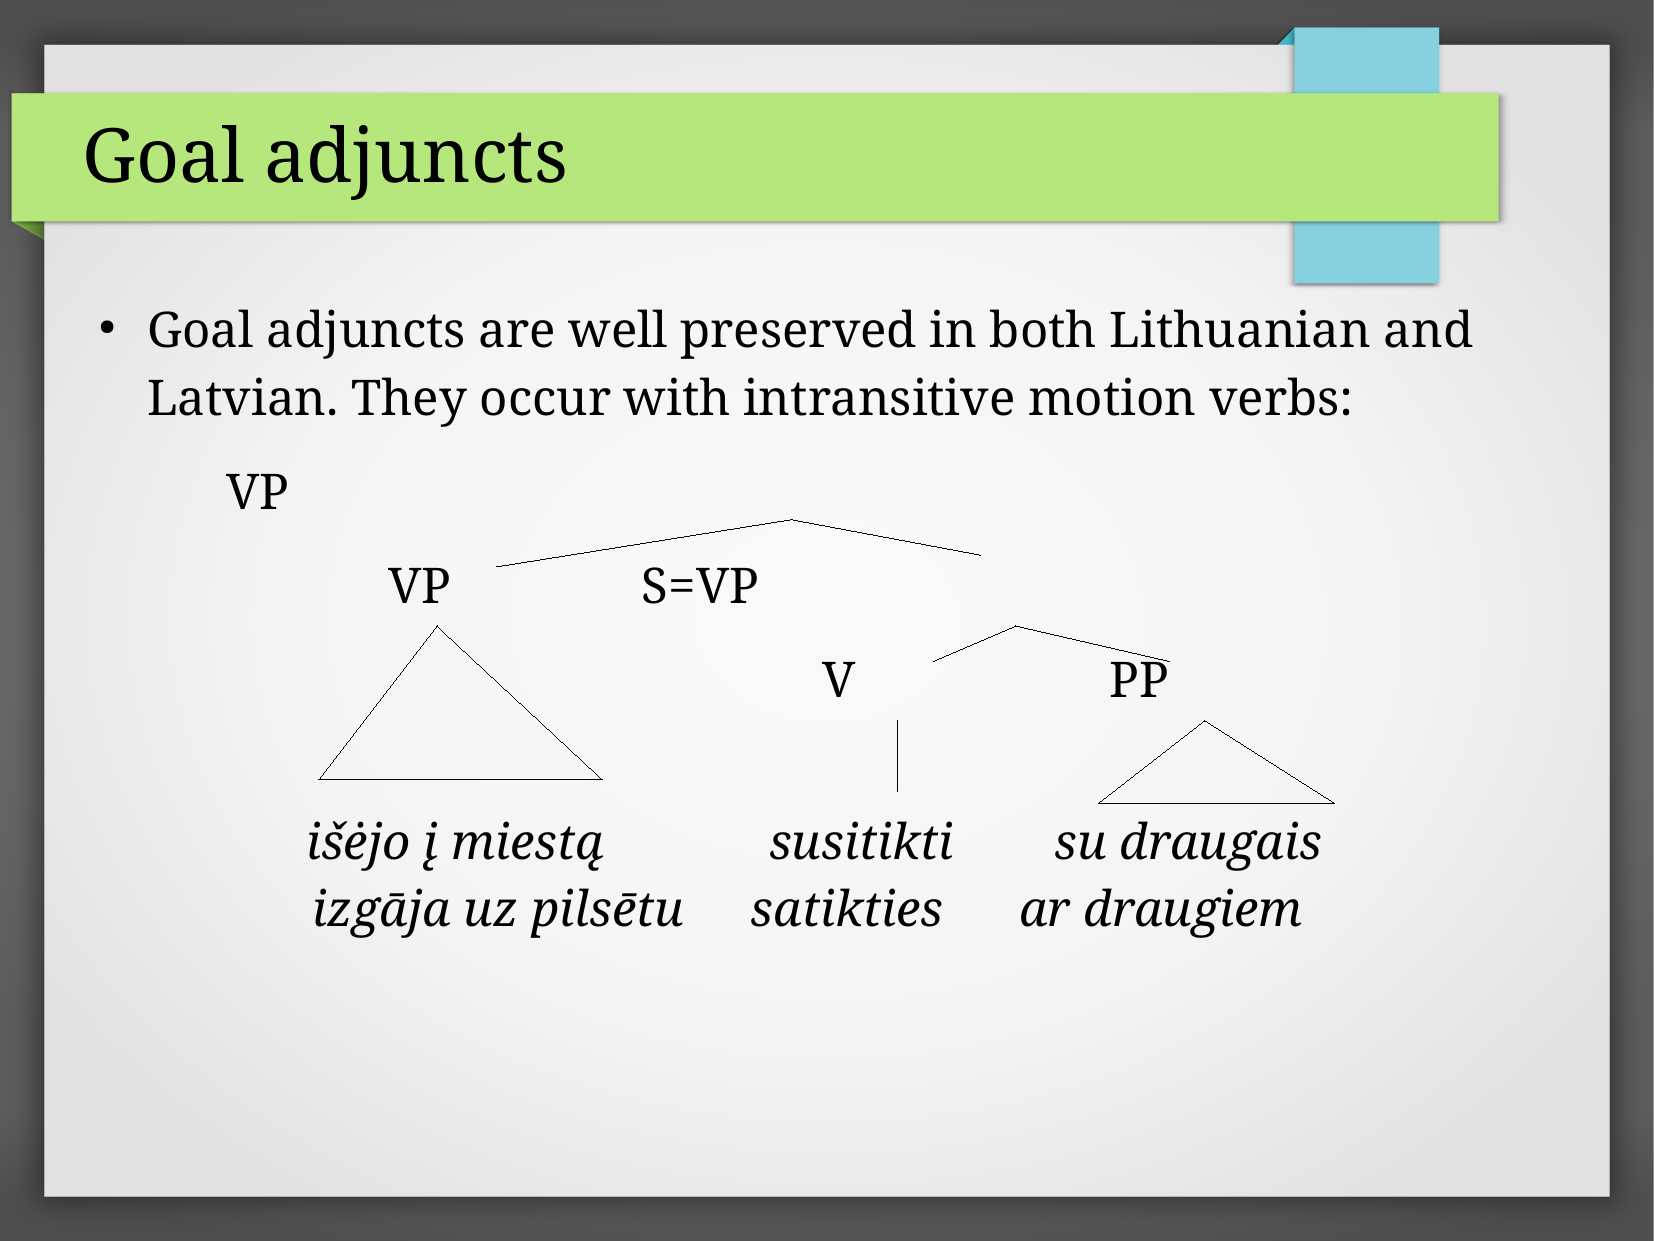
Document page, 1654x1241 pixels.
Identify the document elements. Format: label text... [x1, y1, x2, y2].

list Goal adjuncts are well preserved in both Lithuanian and Latvian. They occur with intransitive motion verbs: VP VP S=VP V PP išėjo į miestą susitikti su draugais izgāja uz pilsētu satikties ar draugiem [82, 295, 1571, 1015]
picture [0, 0, 1654, 1241]
title Goal adjuncts [82, 94, 1264, 213]
